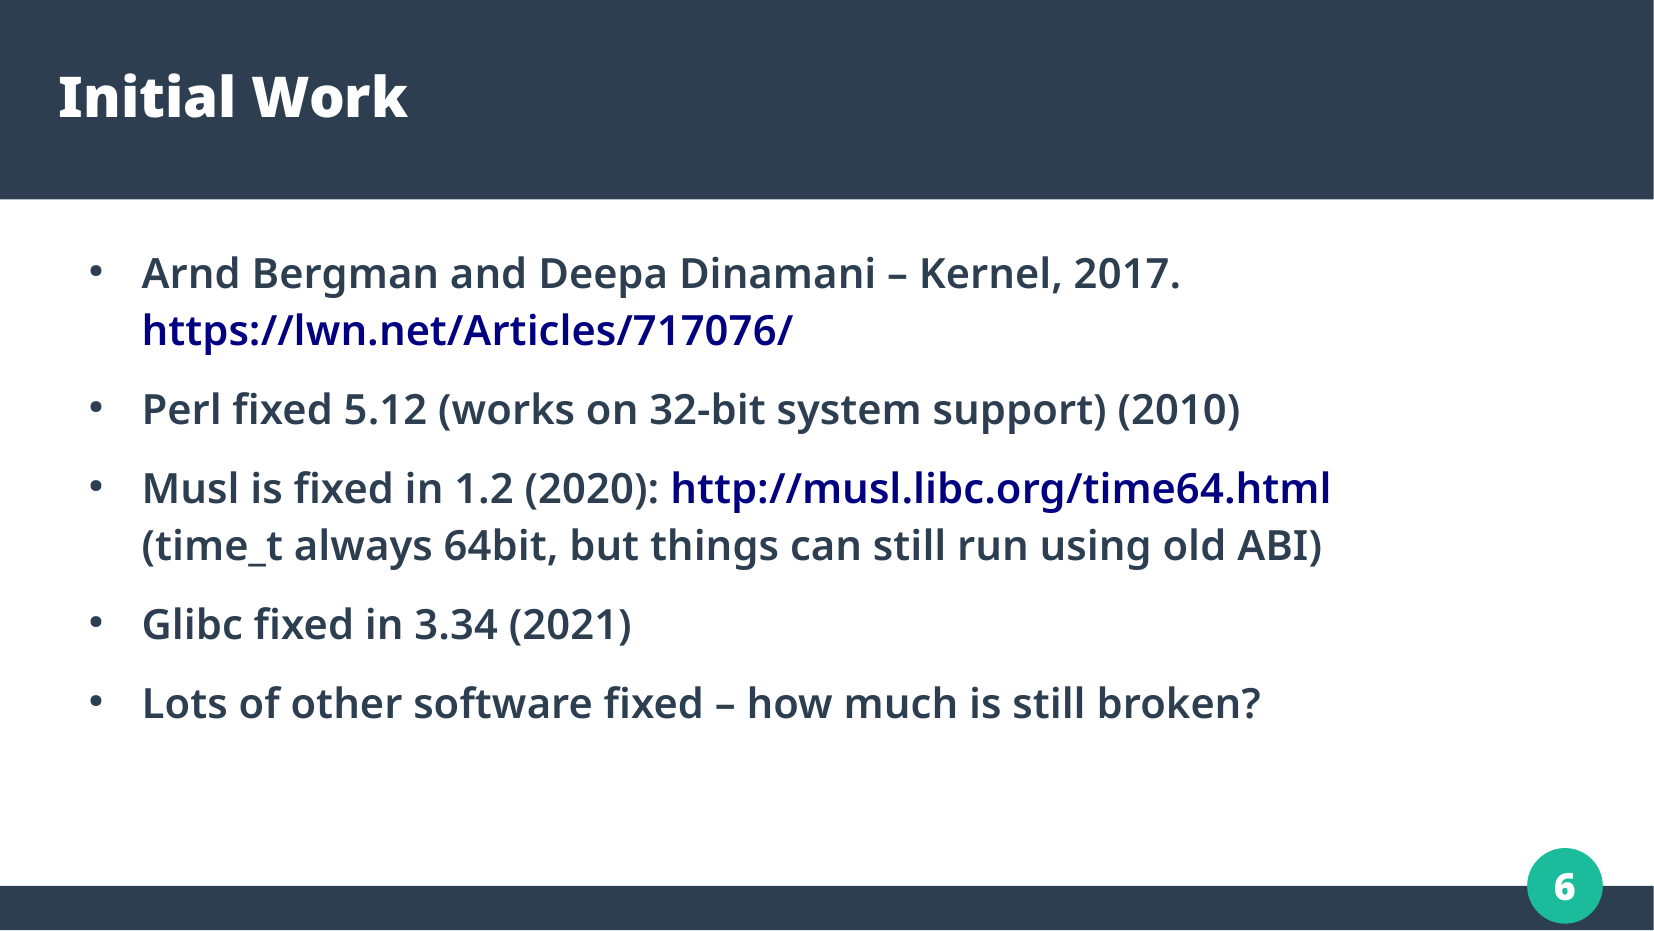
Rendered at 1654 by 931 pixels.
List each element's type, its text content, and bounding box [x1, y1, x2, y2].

title Initial Work [59, 37, 1595, 155]
list Arnd Bergman and Deepa Dinamani – Kernel, 2017. https://lwn.net/Articles/717076/ Perl fixed 5.12 (works on 32-bit system support) (2010) Musl is fixed in 1.2 (2020): http://musl.libc.org/time64.html (time_t always 64bit, but things can still run using old ABI) Glibc fixed in 3.34 (2021) Lots of other software fixed – how much is still broken? [70, 243, 1607, 864]
